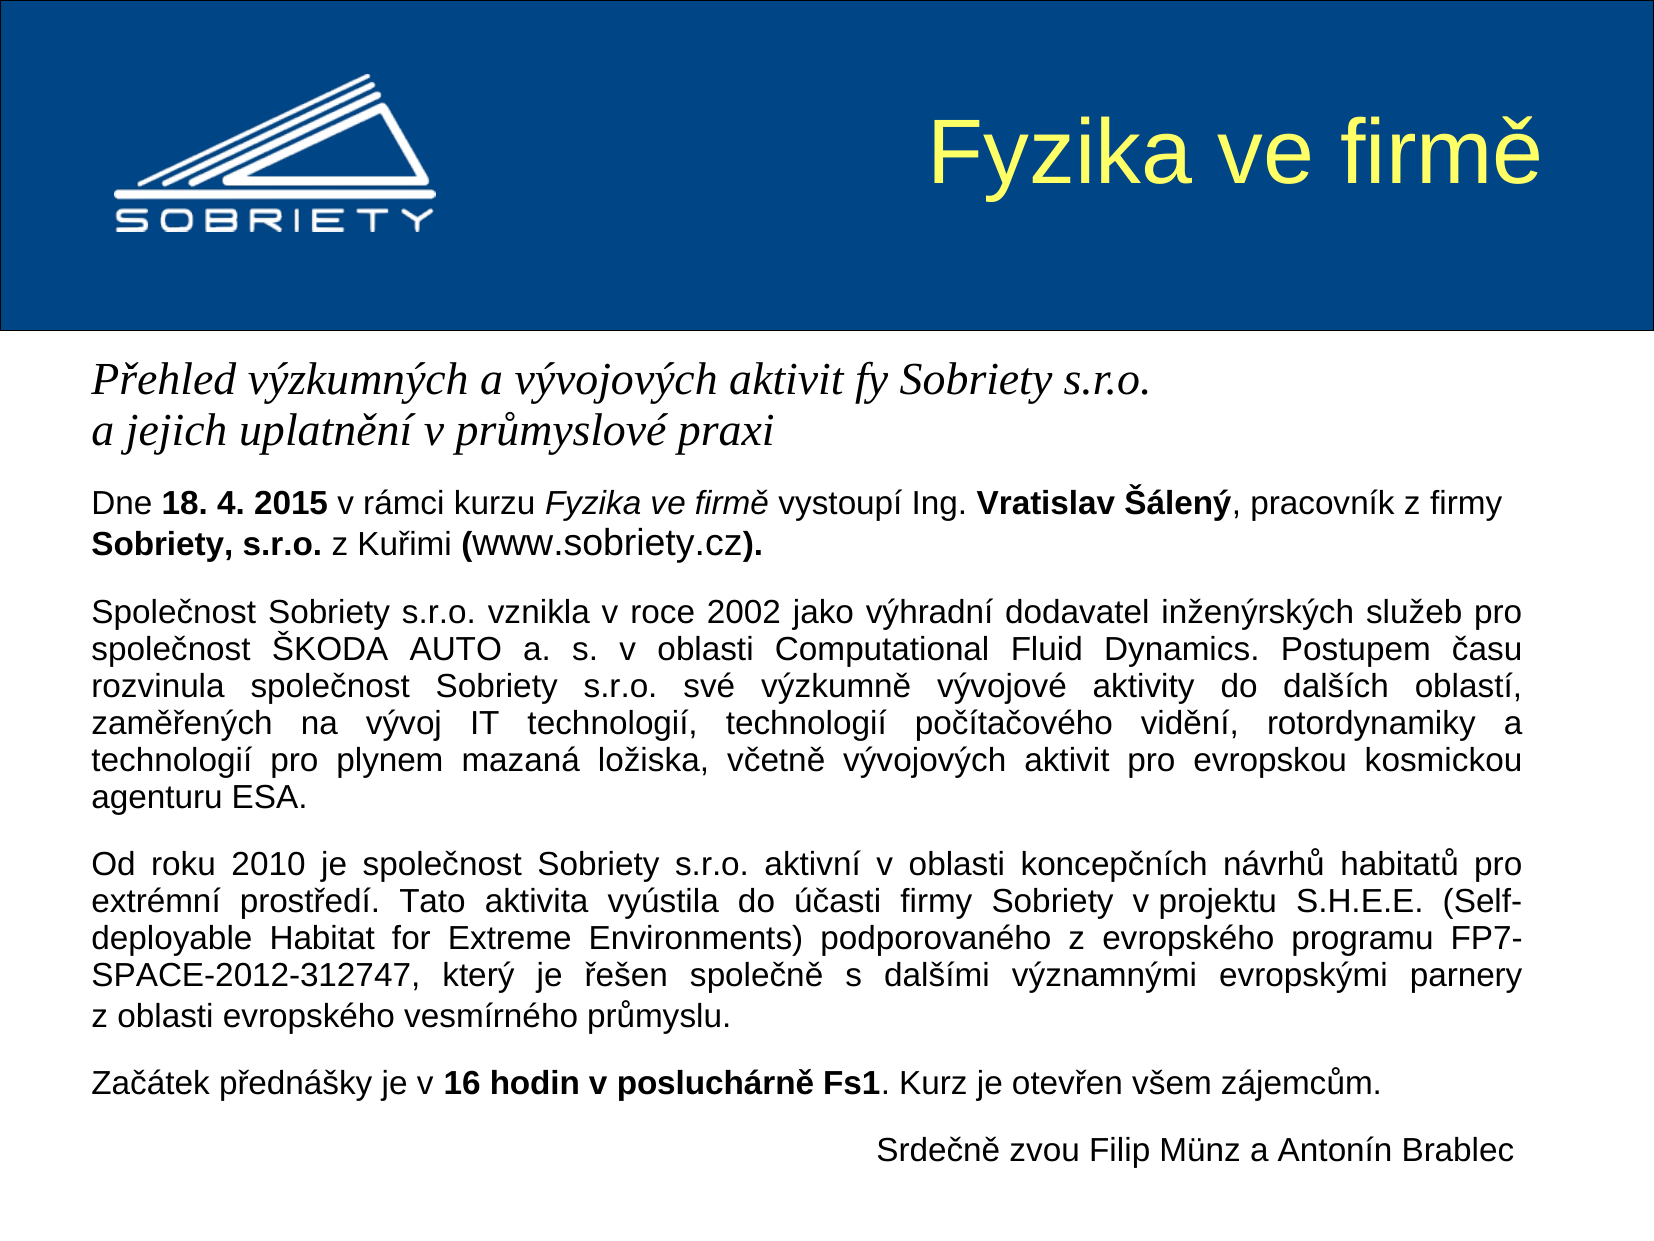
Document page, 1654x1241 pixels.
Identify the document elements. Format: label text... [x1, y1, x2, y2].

text_box [0, 0, 1654, 331]
picture [114, 74, 436, 232]
title Fyzika ve firmě [300, 47, 1546, 256]
picture [0, 331, 1654, 1241]
list Přehled výzkumných a vývojových aktivit fy Sobriety s.r.o. a jejich uplatnění v průmyslové praxi Dne 18. 4. 2015 v rámci kurzu Fyzika ve firmě vystoupí Ing. Vratislav Šálený, pracovník z firmy Sobriety, s.r.o. z Kuřimi (www.sobriety.cz). Společnost Sobriety s.r.o. vznikla v roce 2002 jako výhradní dodavatel inženýrských služeb pro společnost ŠKODA AUTO a. s. v oblasti Computational Fluid Dynamics. Postupem času rozvinula společnost Sobriety s.r.o. své výzkumně vývojové aktivity do dalších oblastí, zaměřených na vývoj IT technologií, technologií počítačového vidění, rotordynamiky a technologií pro plynem mazaná ložiska, včetně vývojových aktivit pro evropskou kosmickou agenturu ESA. Od roku 2010 je společnost Sobriety s.r.o. aktivní v oblasti koncepčních návrhů habitatů pro extrémní prostředí. Tato aktivita vyústila do účasti firmy Sobriety v projektu S.H.E.E. (Self-deployable Habitat for Extreme Environments) podporovaného z evropského programu FP7-SPACE-2012-312747, který je řešen společně s dalšími významnými evropskými parnery z oblasti evropského vesmírného průmyslu. Začátek přednášky je v 16 hodin v posluchárně Fs1. Kurz je otevřen všem zájemcům. Srdečně zvou Filip Münz a Antonín Brablec [91, 353, 1525, 1206]
